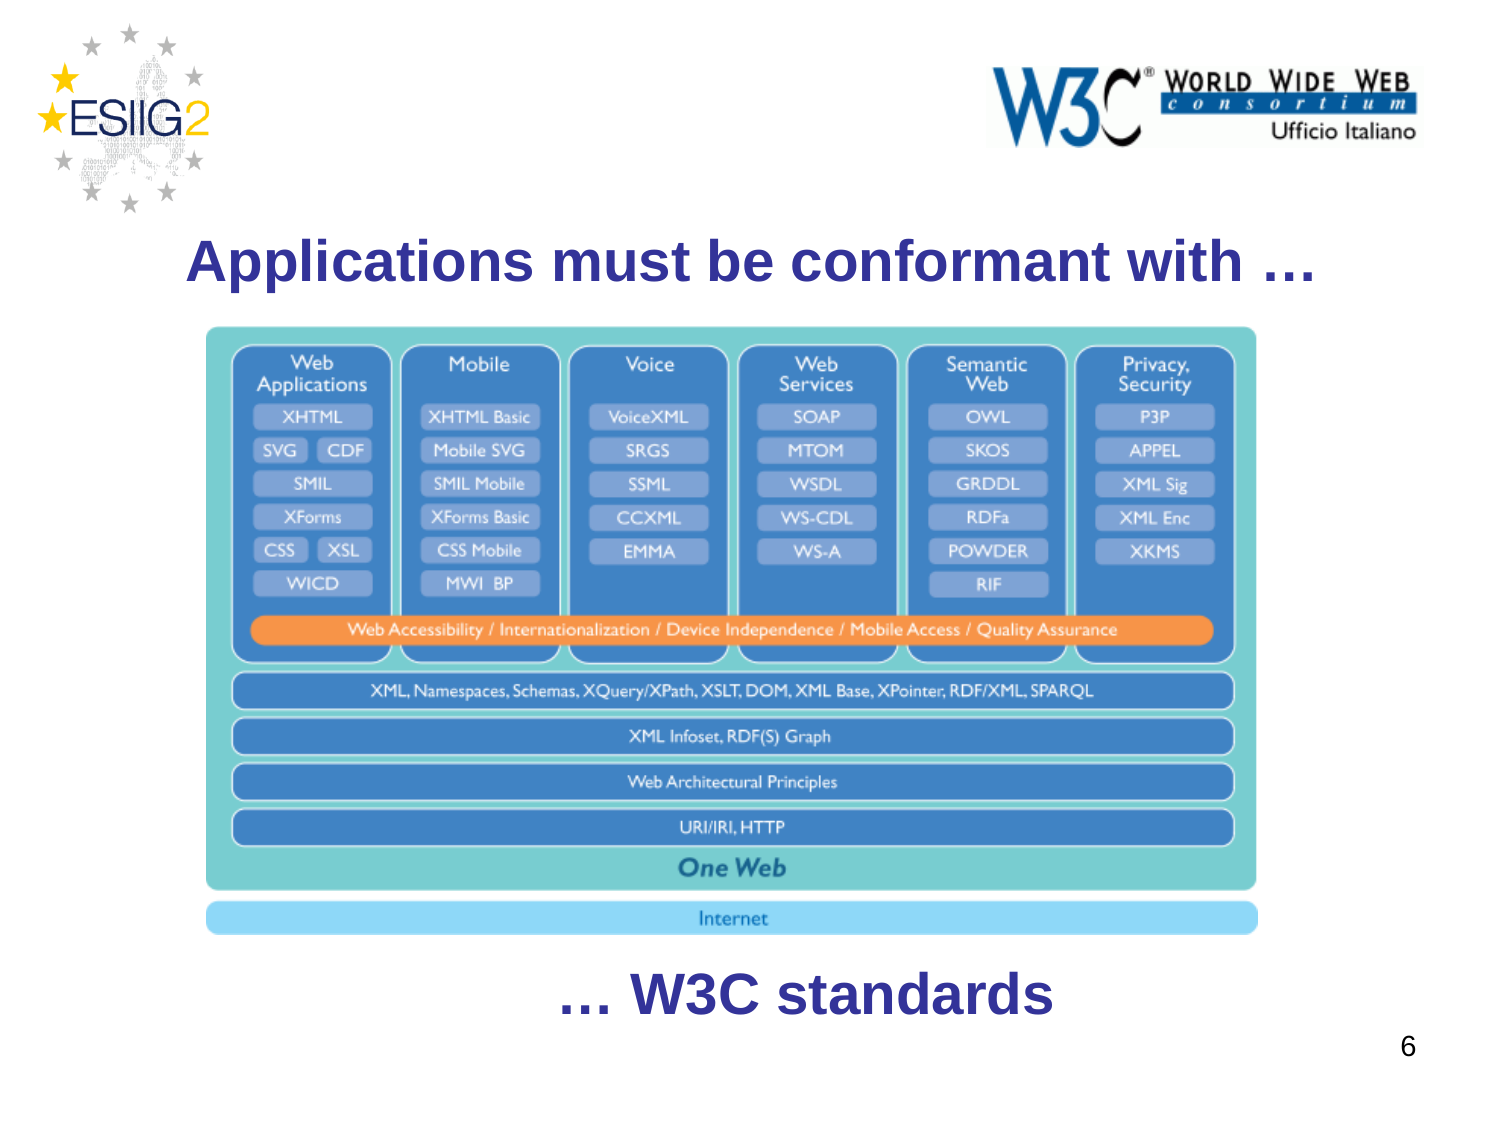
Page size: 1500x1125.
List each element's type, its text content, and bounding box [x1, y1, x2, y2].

picture [206, 326, 1258, 935]
picture [35, 23, 211, 214]
picture [986, 66, 1424, 148]
text_box … W3C standards [549, 955, 1062, 1026]
text_box <numero> [1382, 1019, 1435, 1070]
list Applications must be conformant with … [88, 219, 1424, 1000]
